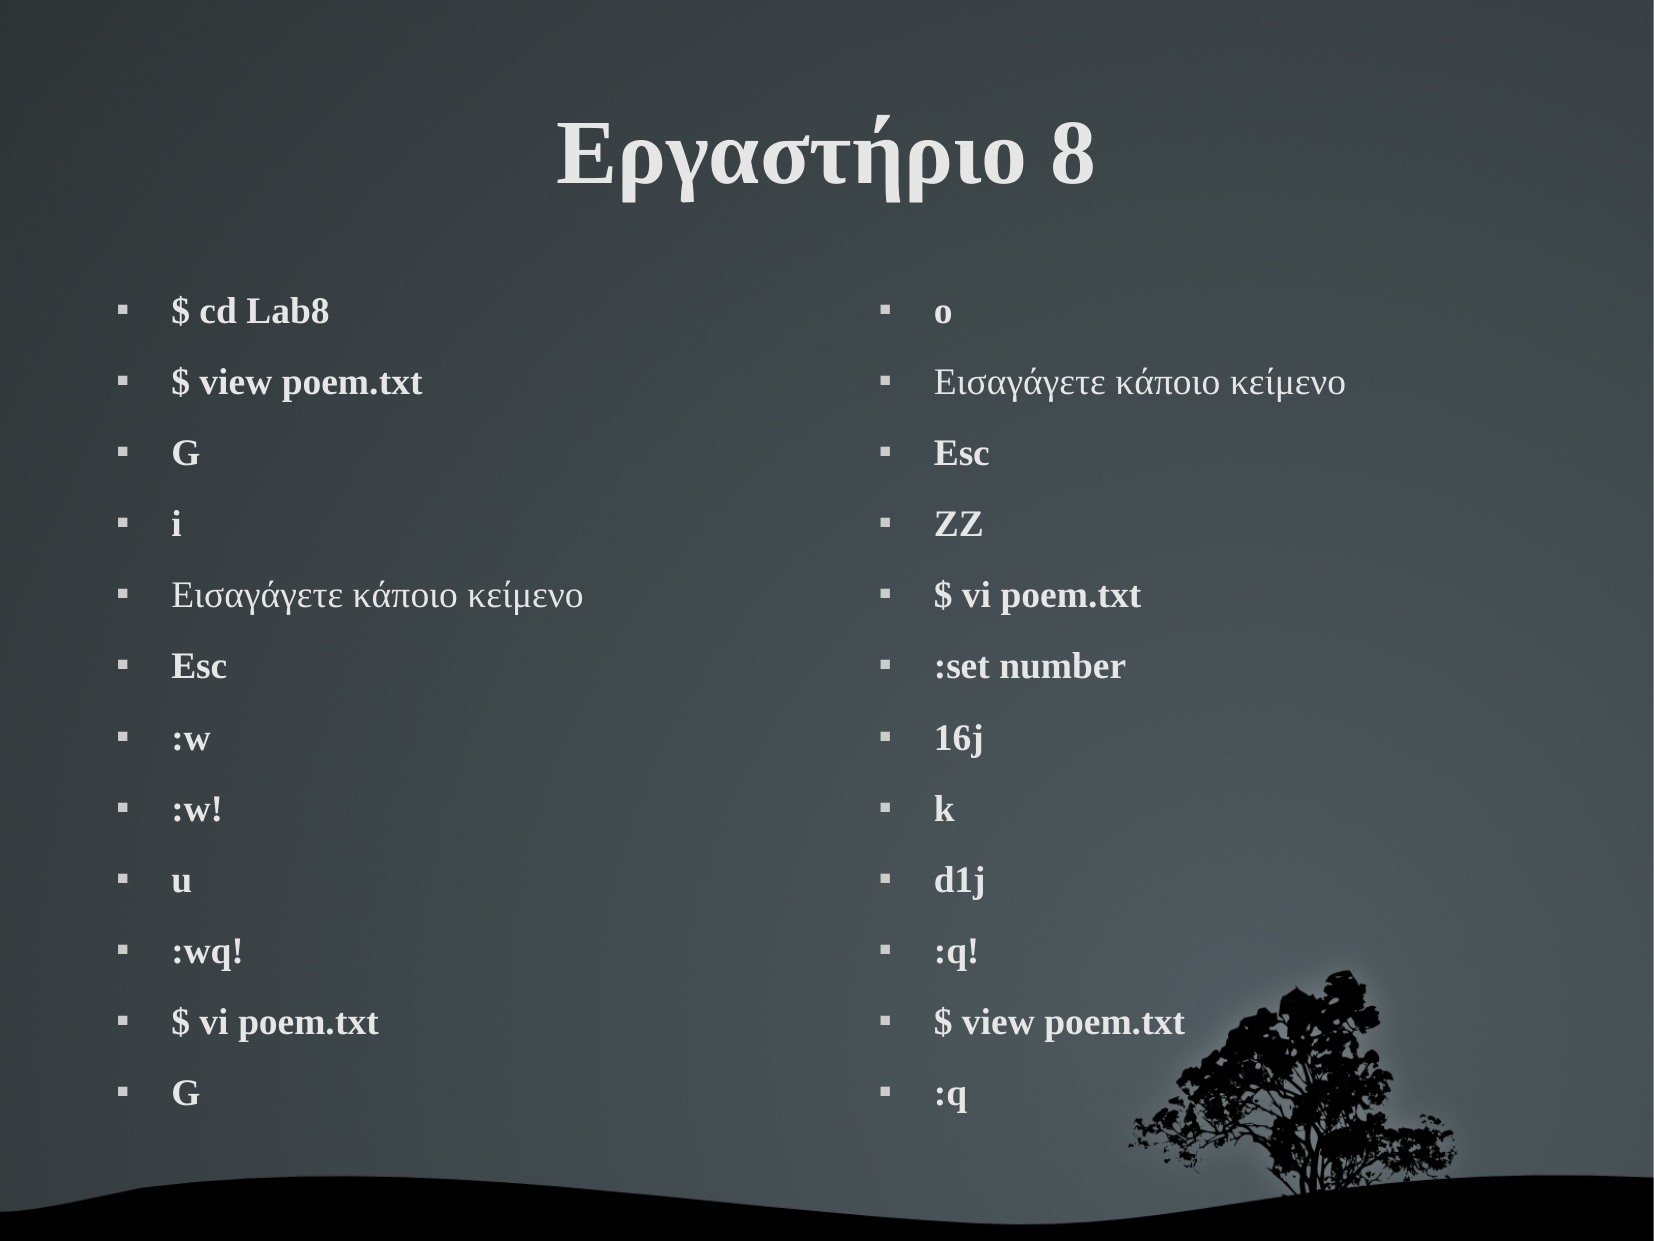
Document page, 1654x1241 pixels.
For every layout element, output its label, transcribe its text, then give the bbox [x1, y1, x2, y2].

list $ cd Lab8 $ view poem.txt G i Εισαγάγετε κάποιο κείμενο Esc :w :w! u :wq! $ vi poem.txt G [82, 290, 809, 1200]
title Εργαστήριο 8 [82, 49, 1571, 257]
picture [0, 0, 1654, 1241]
list o Εισαγάγετε κάποιο κείμενο Esc ZZ $ vi poem.txt :set number 16j k d1j :q! $ view poem.txt :q [845, 290, 1572, 1200]
